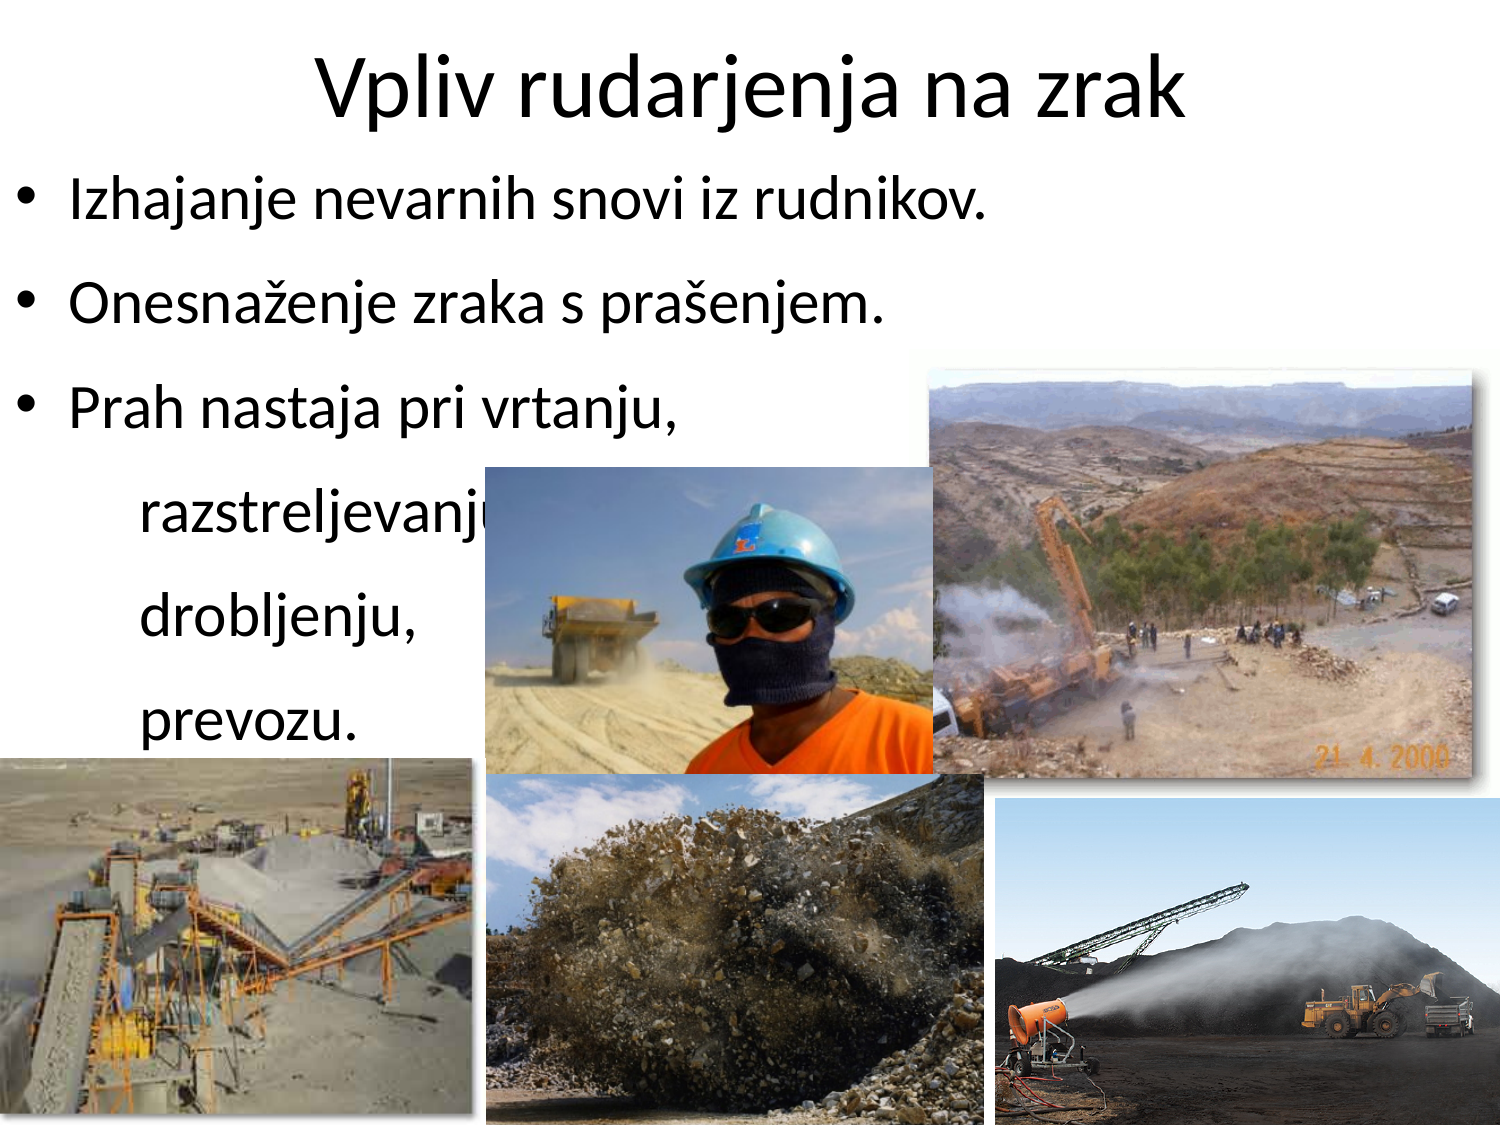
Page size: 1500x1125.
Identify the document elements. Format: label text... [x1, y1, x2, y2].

list Izhajanje nevarnih snovi iz rudnikov. Onesnaženje zraka s prašenjem. Prah nastaja pri vrtanju, razstreljevanju, drobljenju, prevozu. [0, 149, 1500, 764]
title Vpliv rudarjenja na zrak [76, 0, 1427, 149]
picture [0, 467, 1500, 1125]
